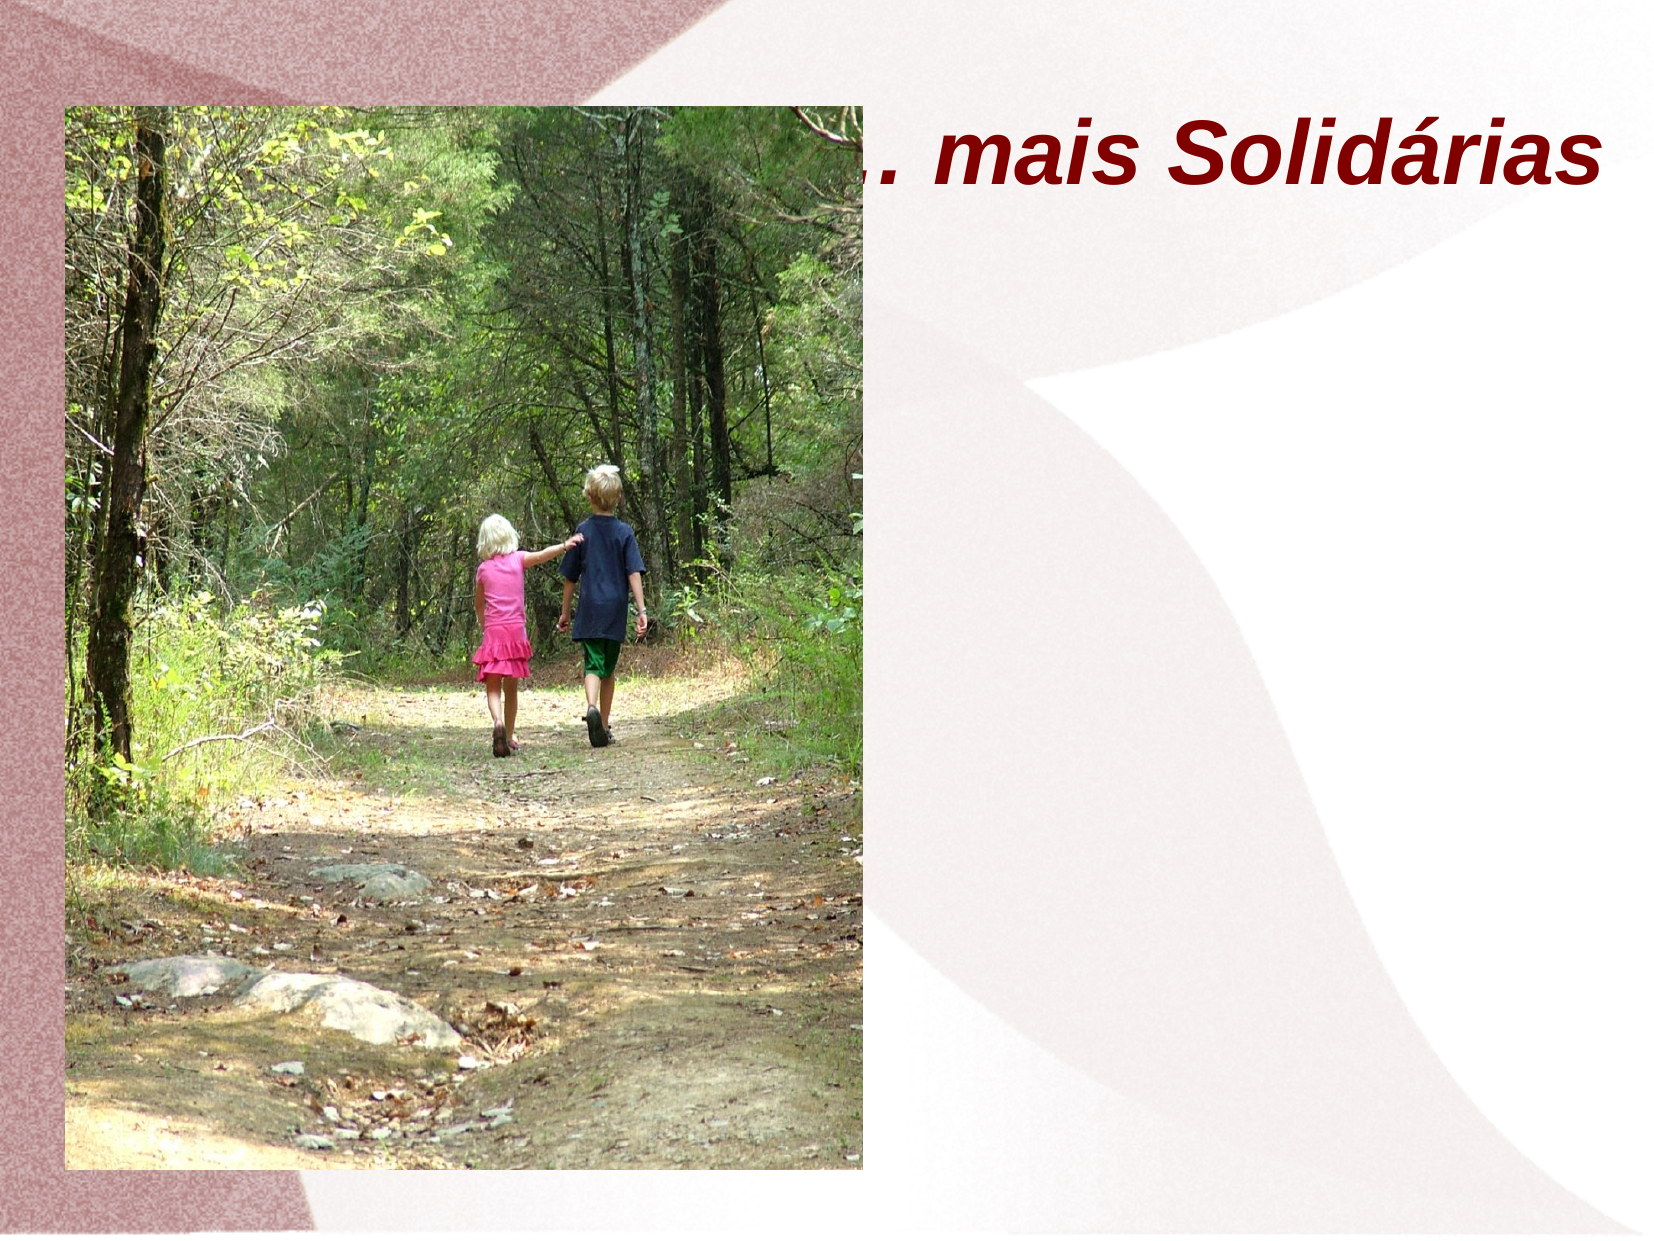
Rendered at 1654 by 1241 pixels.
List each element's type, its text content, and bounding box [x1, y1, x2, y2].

title … mais Solidárias [596, 49, 1607, 257]
picture [0, 0, 1654, 1241]
